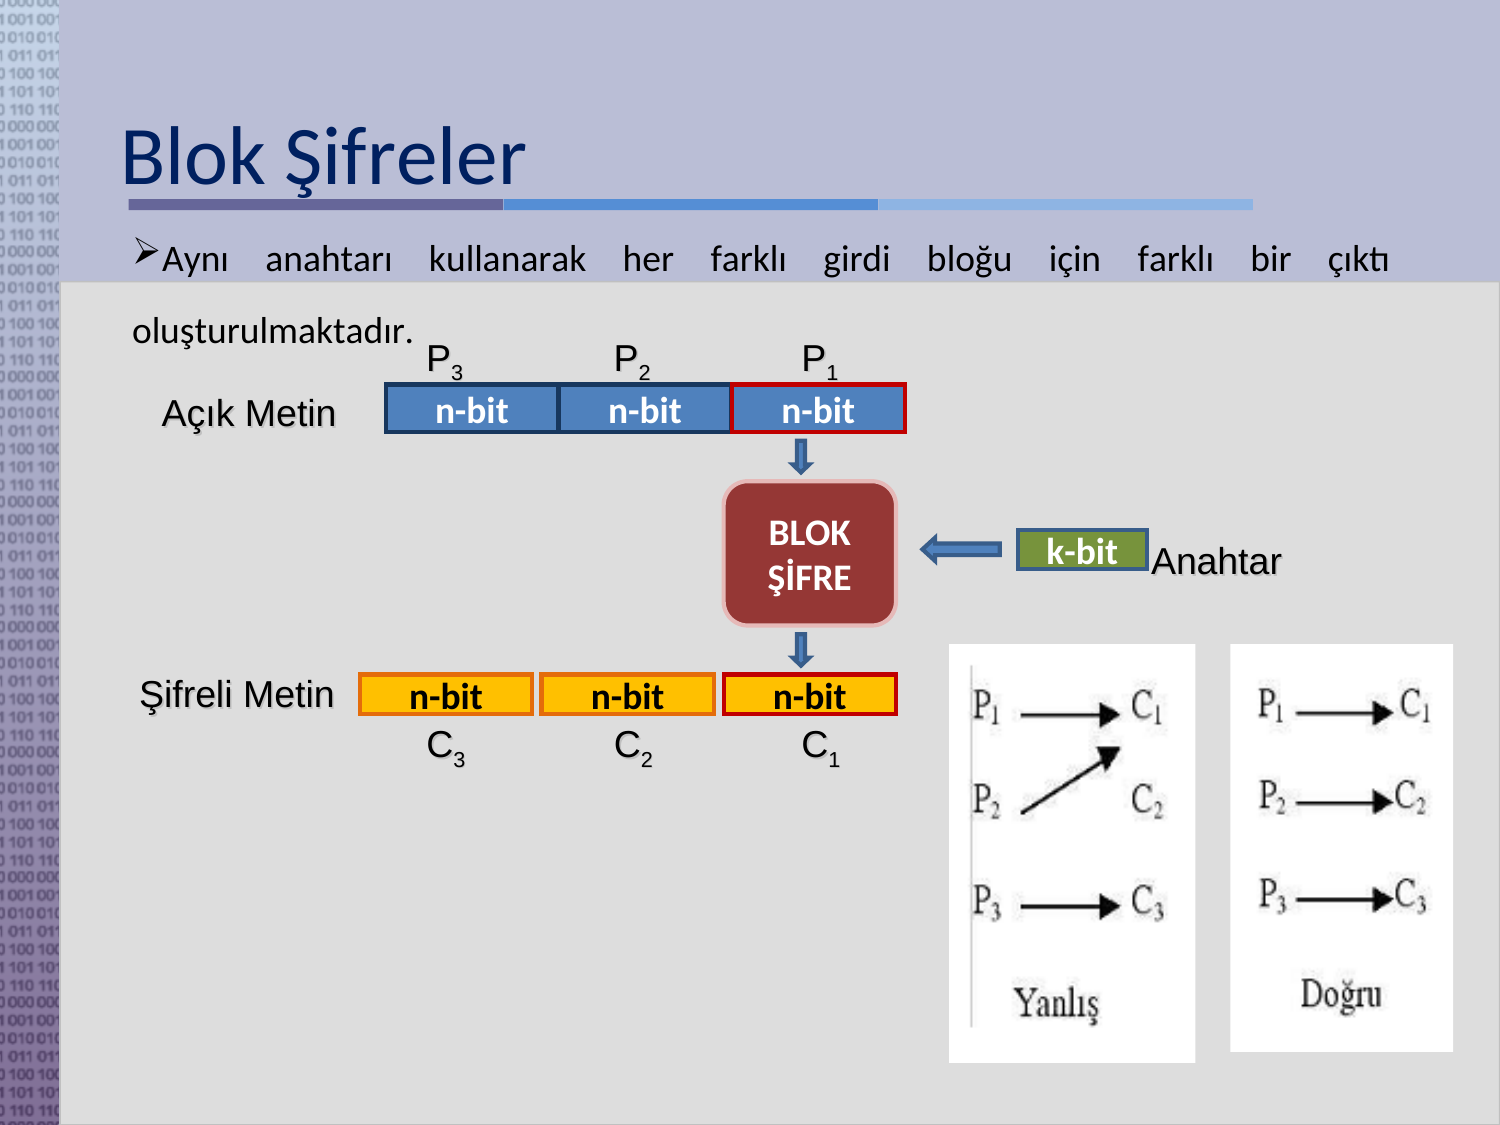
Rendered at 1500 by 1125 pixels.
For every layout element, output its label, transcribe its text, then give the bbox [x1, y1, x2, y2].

text_box k-bit [1017, 529, 1147, 569]
text_box n-bit [385, 384, 558, 433]
text_box BLOK ŞİFRE [723, 481, 896, 626]
text_box C2 [599, 712, 668, 780]
text_box n-bit [723, 674, 896, 715]
picture [1230, 644, 1454, 1052]
text_box C1 [786, 712, 856, 780]
text_box [792, 634, 810, 666]
text_box [792, 440, 810, 473]
picture [949, 644, 1196, 1063]
text_box P2 [598, 325, 666, 393]
text_box Anahtar [1136, 529, 1297, 591]
text_box P3 [411, 325, 479, 393]
text_box Şifreli Metin [124, 662, 350, 724]
text_box n-bit [732, 384, 905, 433]
text_box n-bit [558, 384, 732, 433]
text_box n-bit [541, 674, 714, 715]
text_box n-bit [359, 674, 533, 715]
text_box Aynı anahtarı kullanarak her farklı girdi bloğu için farklı bir çıktı oluşturulmaktadır. [117, 199, 1407, 431]
text_box Açık Metin [146, 381, 352, 442]
picture [0, 0, 60, 1125]
text_box P1 [786, 325, 854, 393]
text_box C3 [411, 712, 481, 780]
text_box [922, 537, 1000, 561]
text_box Blok Şifreler [105, 93, 844, 210]
